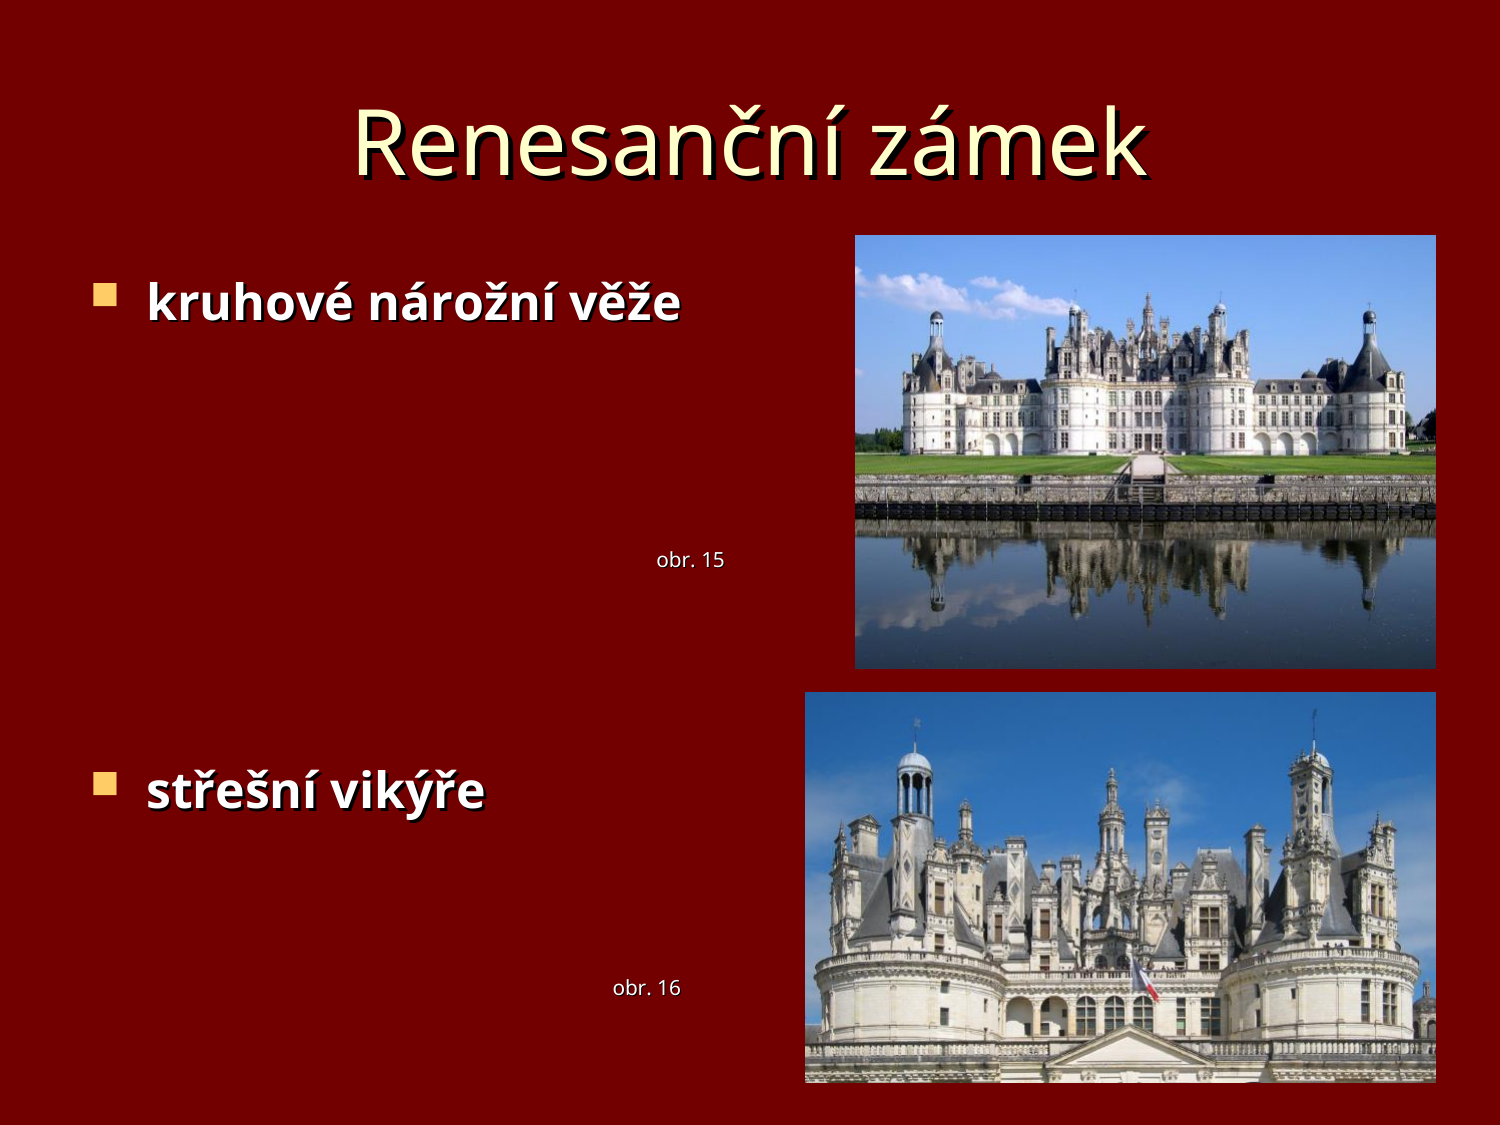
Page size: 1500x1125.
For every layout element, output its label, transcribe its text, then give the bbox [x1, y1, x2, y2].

text_box [805, 692, 1436, 1083]
title Renesanční zámek [75, 45, 1426, 233]
text_box [855, 235, 1436, 670]
list kruhové nárožní věže obr. 15 střešní vikýře obr. 16 [74, 262, 845, 1008]
